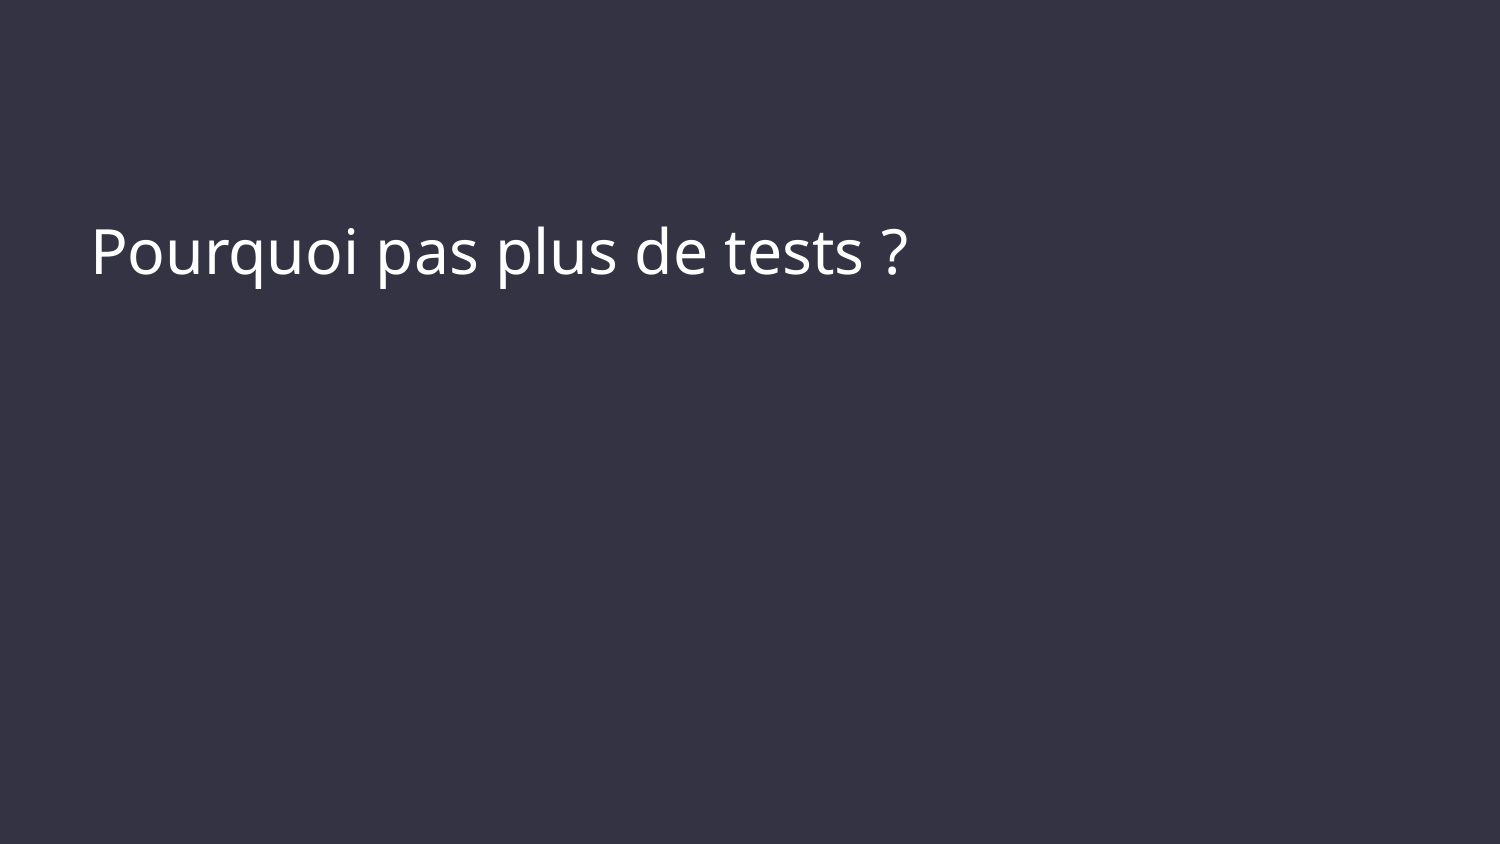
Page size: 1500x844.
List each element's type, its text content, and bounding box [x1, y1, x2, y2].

list Pourquoi pas plus de tests ? [75, 196, 1425, 808]
